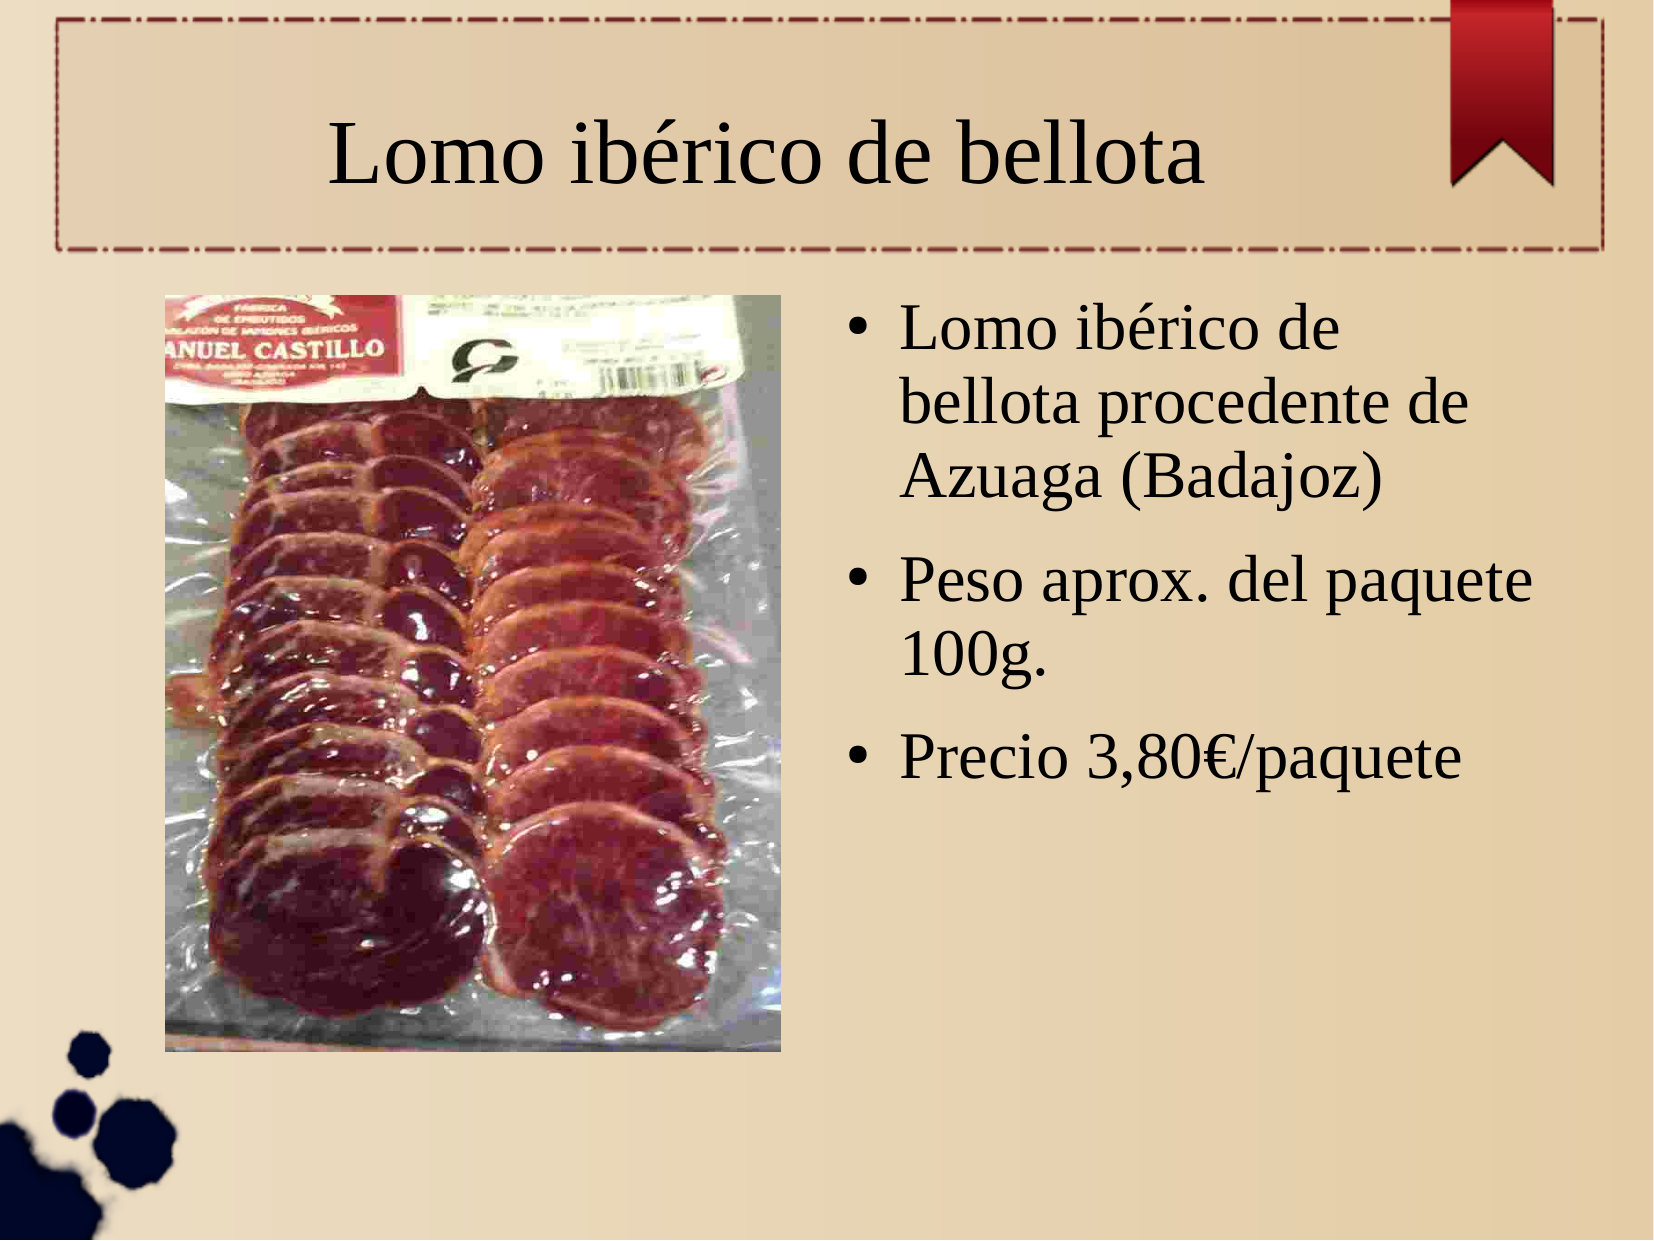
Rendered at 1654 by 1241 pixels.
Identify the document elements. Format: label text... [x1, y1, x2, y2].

title Lomo ibérico de bellota [82, 49, 1453, 257]
picture [0, 0, 1654, 1240]
list Lomo ibérico de bellota procedente de Azuaga (Badajoz) Peso aprox. del paquete 100g. Precio 3,80€/paquete [828, 290, 1539, 1010]
